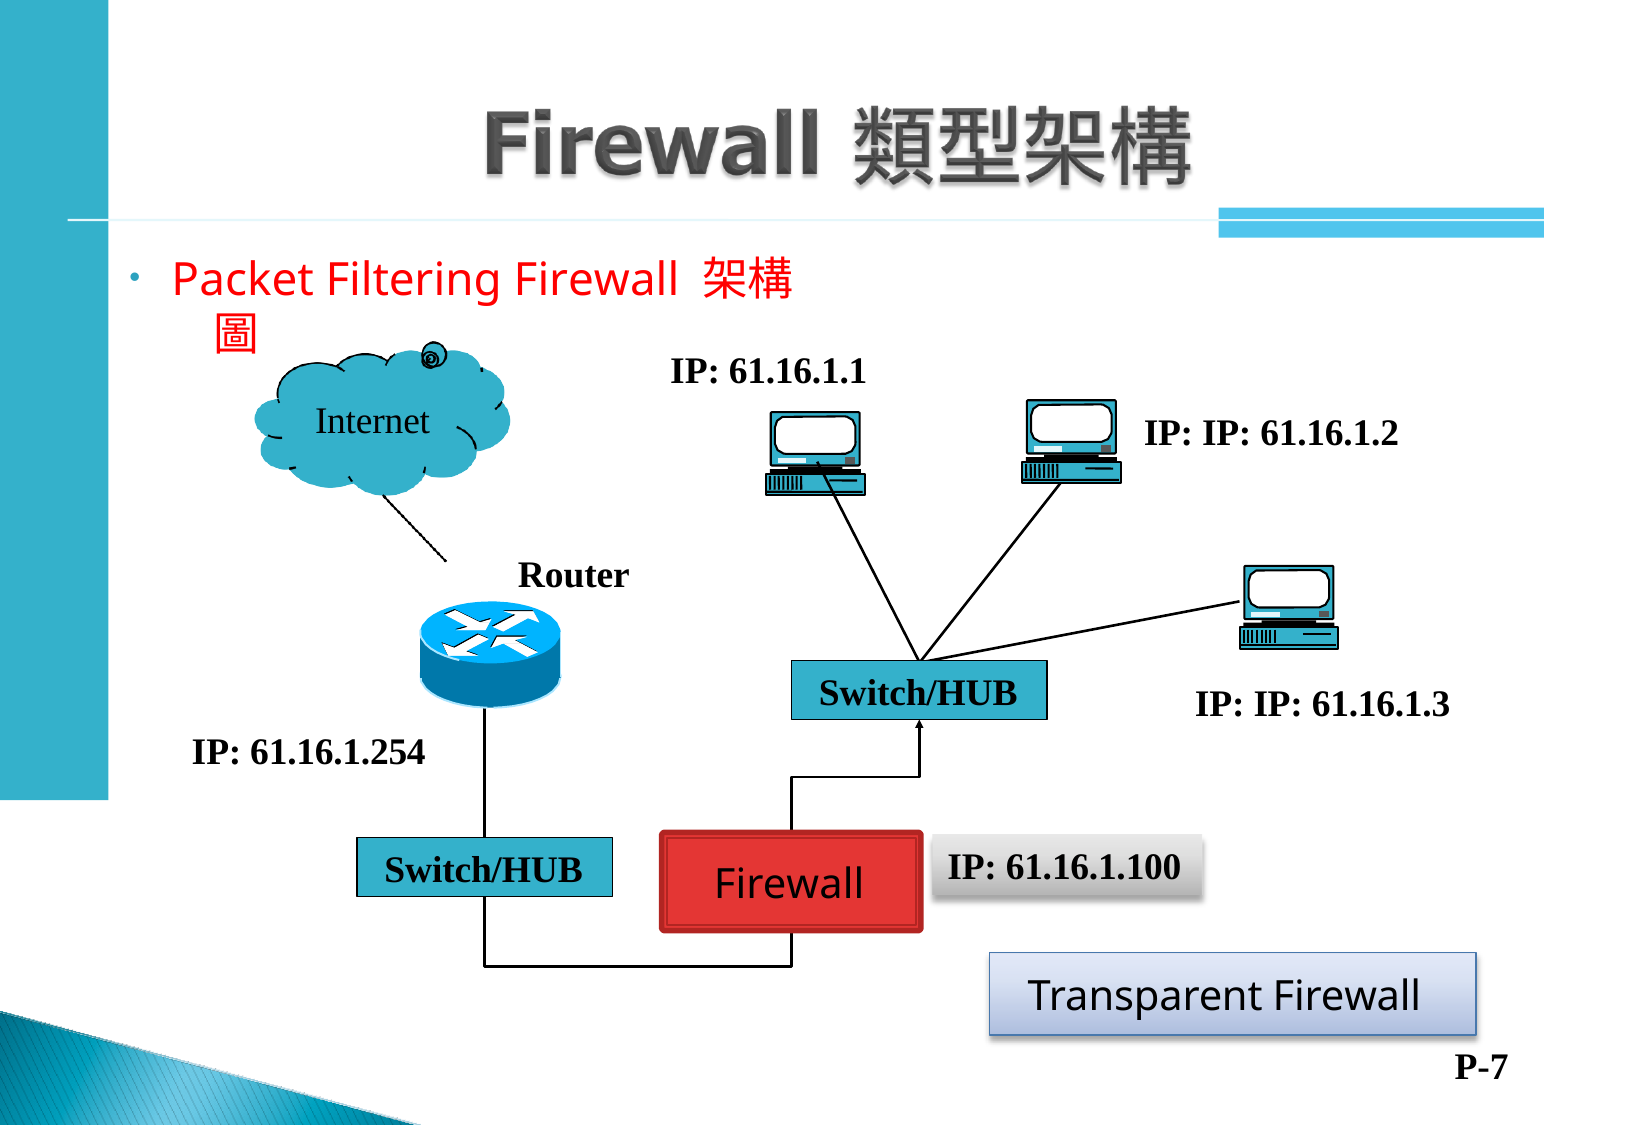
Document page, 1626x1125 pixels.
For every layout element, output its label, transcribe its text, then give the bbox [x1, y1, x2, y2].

text_box Transparent Firewall [1025, 968, 1442, 1025]
text_box [792, 661, 1046, 728]
text_box Packet Filtering Firewall 架構圖 [125, 250, 797, 306]
text_box Router [515, 549, 633, 597]
text_box Switch/HUB [816, 667, 1022, 715]
text_box [769, 466, 820, 473]
text_box [803, 475, 829, 490]
text_box IP: IP: 61.16.1.2 [1141, 408, 1406, 456]
text_box [1243, 620, 1335, 626]
text_box IP: 61.16.1.1 Internet [312, 345, 873, 442]
text_box [776, 442, 854, 452]
text_box [1246, 567, 1332, 618]
text_box [1025, 454, 1117, 461]
text_box Firewall [711, 856, 870, 913]
text_box [822, 466, 861, 473]
text_box [772, 442, 858, 464]
text_box [826, 475, 864, 494]
text_box [1241, 628, 1337, 648]
text_box [358, 838, 612, 896]
text_box Switch/HUB [382, 844, 587, 892]
text_box [470, 81, 1201, 203]
text_box IP: 61.16.1.100 [945, 841, 1187, 889]
text_box IP: IP: 61.16.1.3 [1192, 678, 1457, 726]
text_box [253, 342, 561, 708]
text_box [665, 836, 918, 927]
text_box P-10 [1452, 1042, 1532, 1090]
text_box IP: 61.16.1.254 [189, 727, 432, 775]
text_box [1023, 463, 1120, 482]
text_box [1028, 402, 1114, 452]
text_box [923, 831, 1212, 910]
text_box [979, 948, 1486, 1051]
